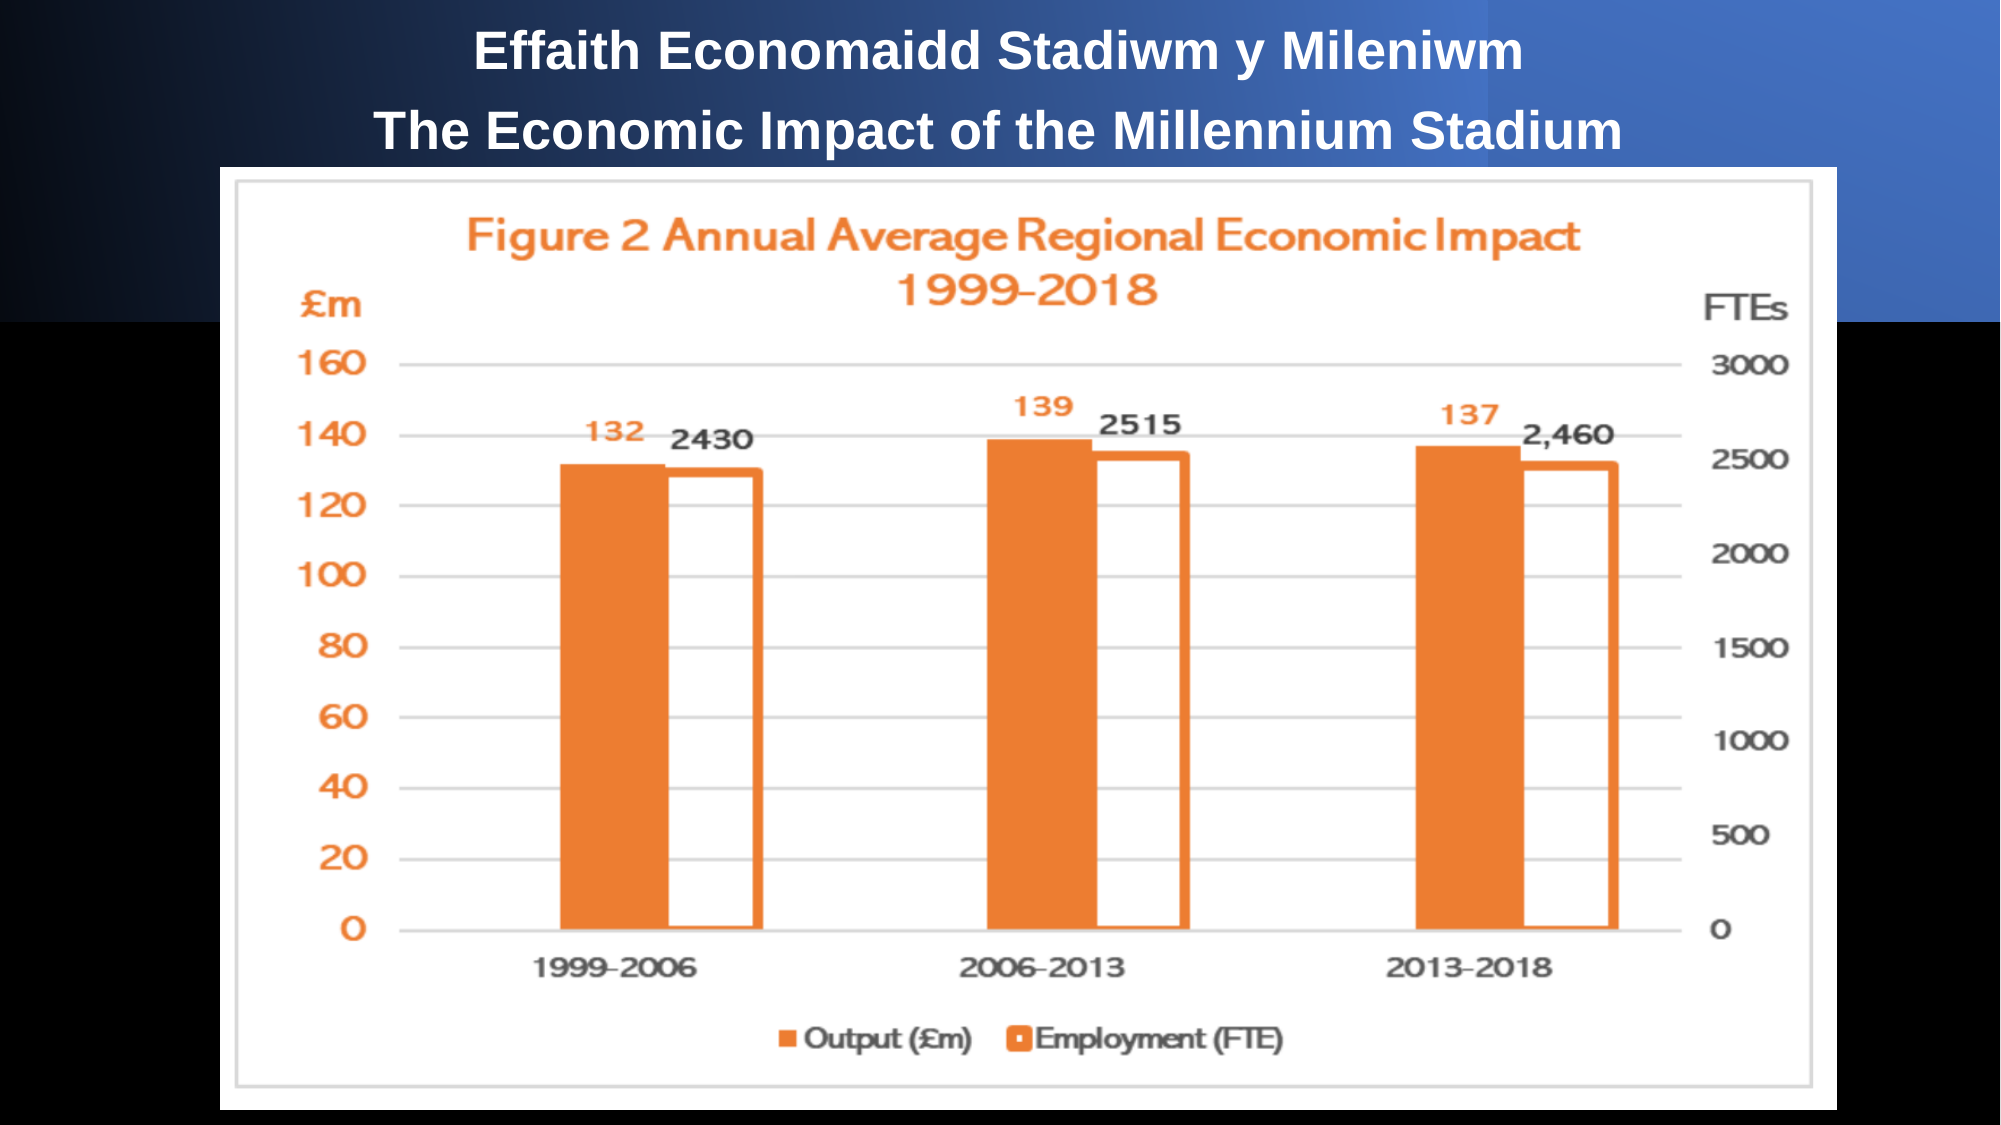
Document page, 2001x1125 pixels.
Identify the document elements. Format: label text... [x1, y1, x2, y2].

text_box [0, 0, 2000, 1125]
text_box Effaith Economaidd Stadiwm y Mileniwm The Economic Impact of the Millennium Stadium [163, 15, 1837, 100]
picture [220, 167, 1837, 1110]
